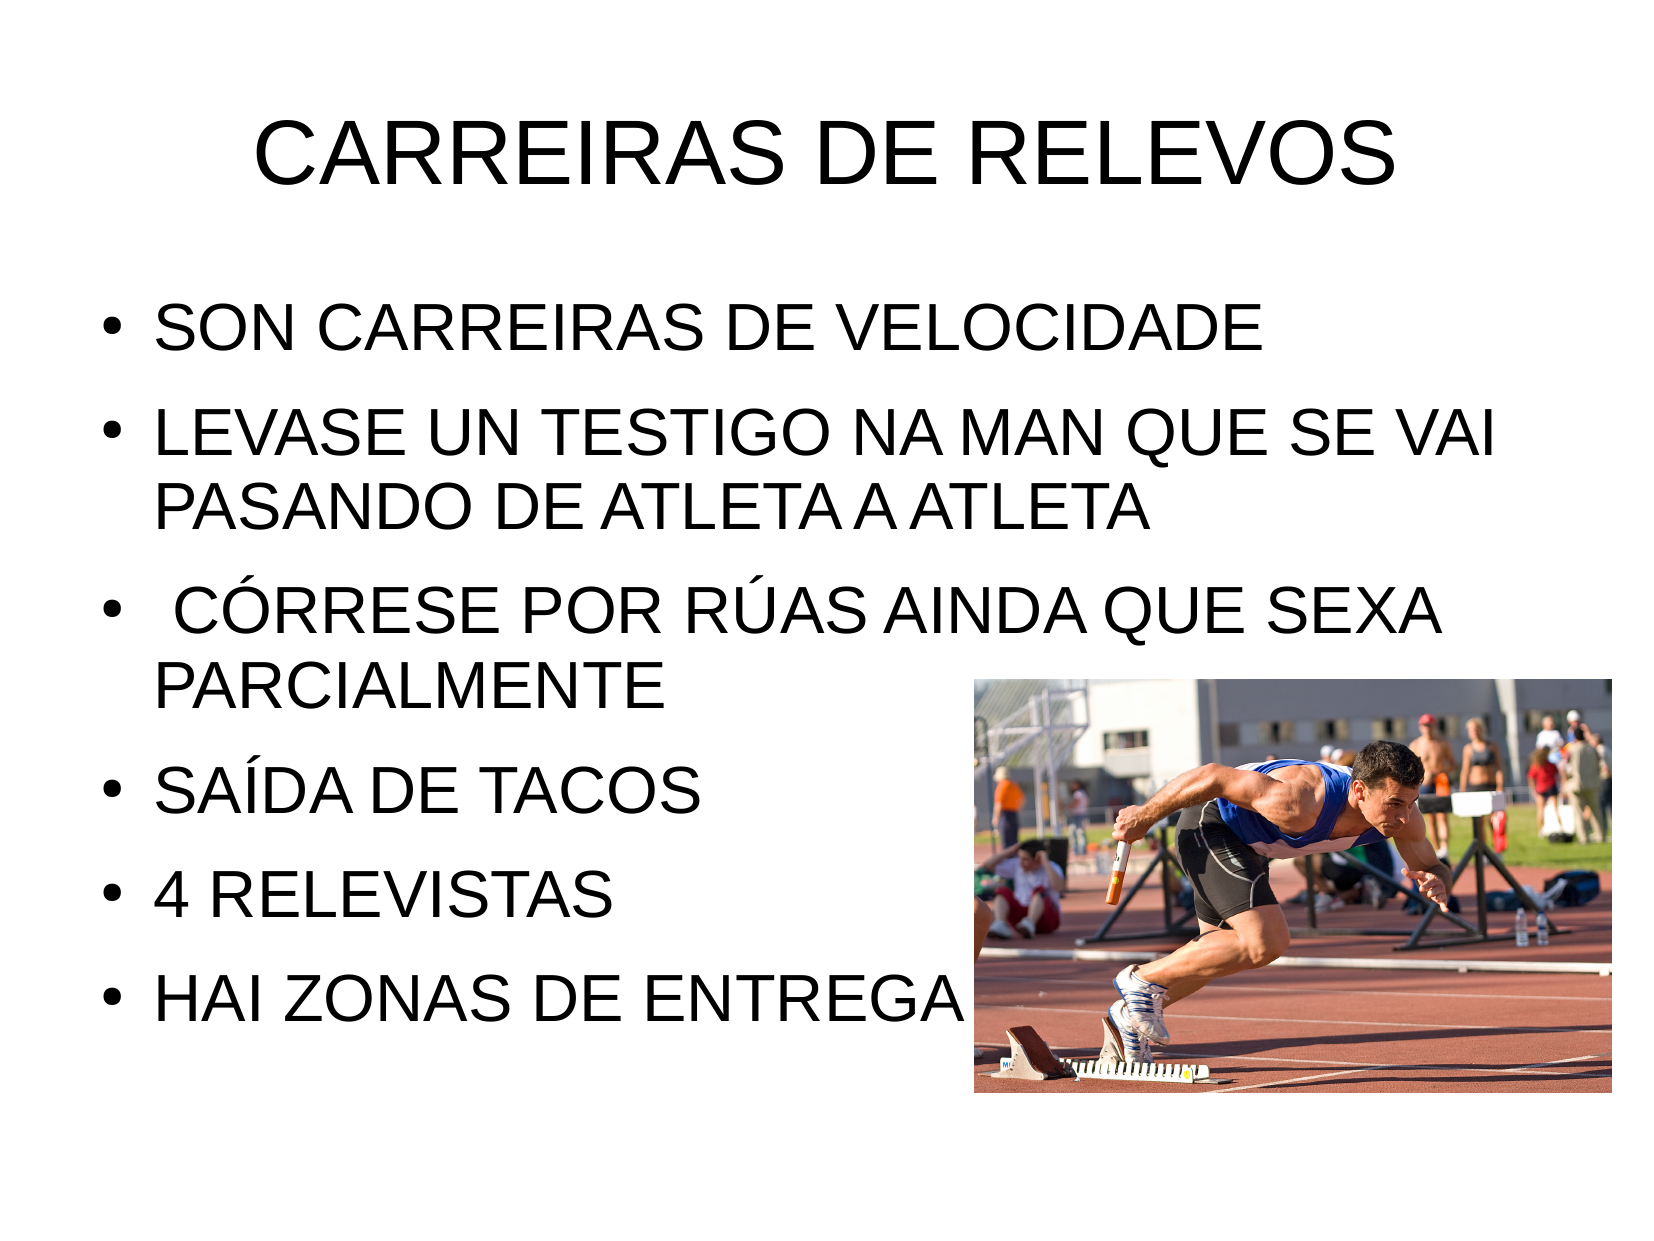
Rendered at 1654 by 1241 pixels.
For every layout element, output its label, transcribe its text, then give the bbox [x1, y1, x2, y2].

title CARREIRAS DE RELEVOS [82, 49, 1571, 257]
list SON CARREIRAS DE VELOCIDADE LEVASE UN TESTIGO NA MAN QUE SE VAI PASANDO DE ATLETA A ATLETA CÓRRESE POR RÚAS AINDA QUE SEXA PARCIALMENTE SAÍDA DE TACOS 4 RELEVISTAS HAI ZONAS DE ENTREGA [82, 290, 1625, 1094]
picture [974, 679, 1612, 1093]
